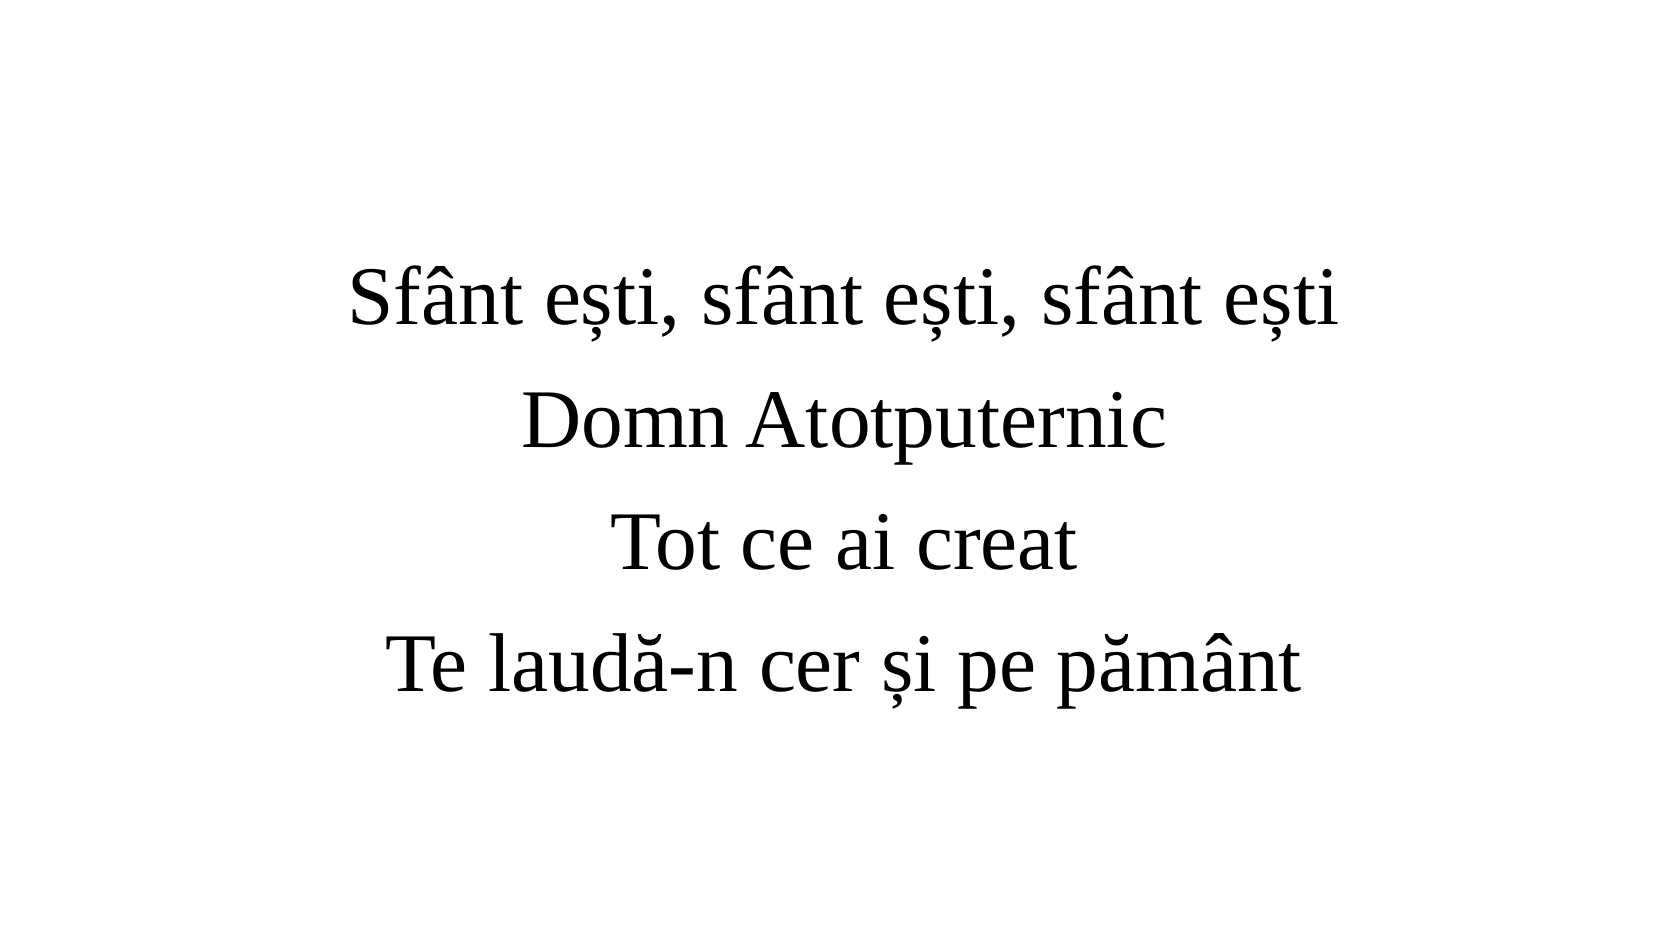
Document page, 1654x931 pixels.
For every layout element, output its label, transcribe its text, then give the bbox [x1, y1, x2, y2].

subtitle Sfânt ești, sfânt ești, sfânt ești Domn Atotputernic Tot ce ai creat Te laudă-n cer și pe pământ [177, 241, 1512, 708]
